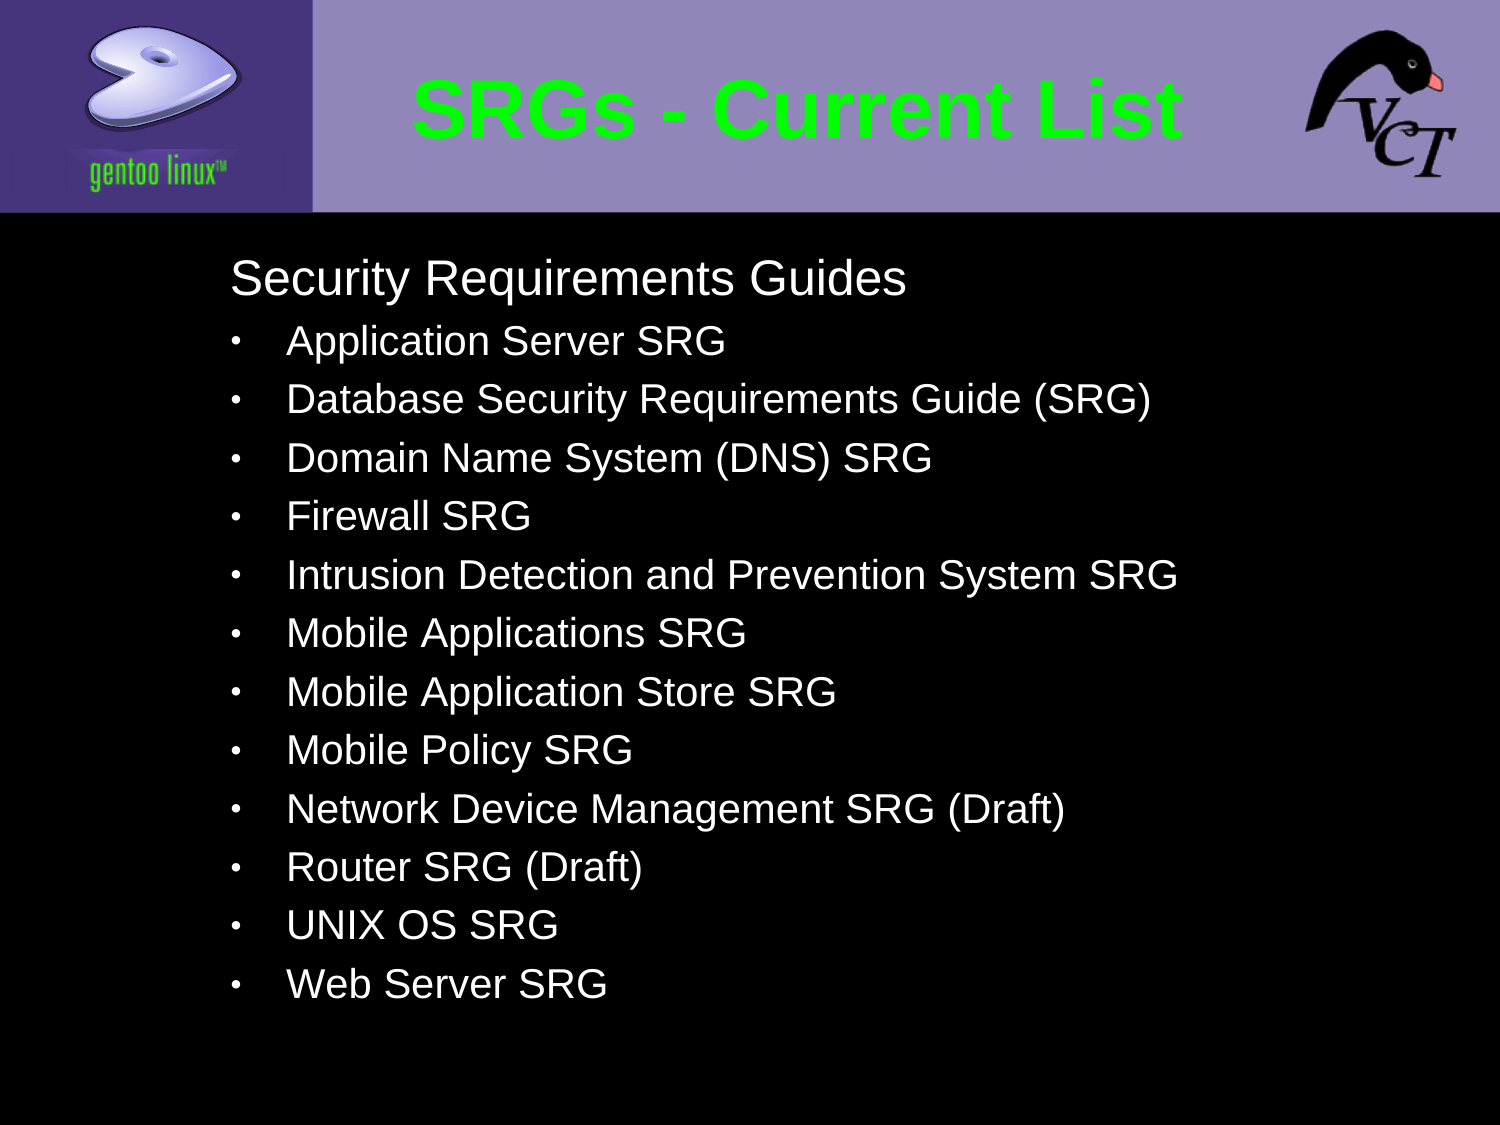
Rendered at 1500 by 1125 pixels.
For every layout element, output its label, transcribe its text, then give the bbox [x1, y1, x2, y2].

title SRGs - Current List [324, 12, 1271, 201]
picture [0, 149, 300, 195]
picture [1292, 21, 1471, 189]
list Security Requirements Guides Application Server SRG Database Security Requirements Guide (SRG) Domain Name System (DNS) SRG Firewall SRG Intrusion Detection and Prevention System SRG Mobile Applications SRG Mobile Application Store SRG Mobile Policy SRG Network Device Management SRG (Draft) Router SRG (Draft) UNIX OS SRG Web Server SRG [164, 249, 1481, 1093]
